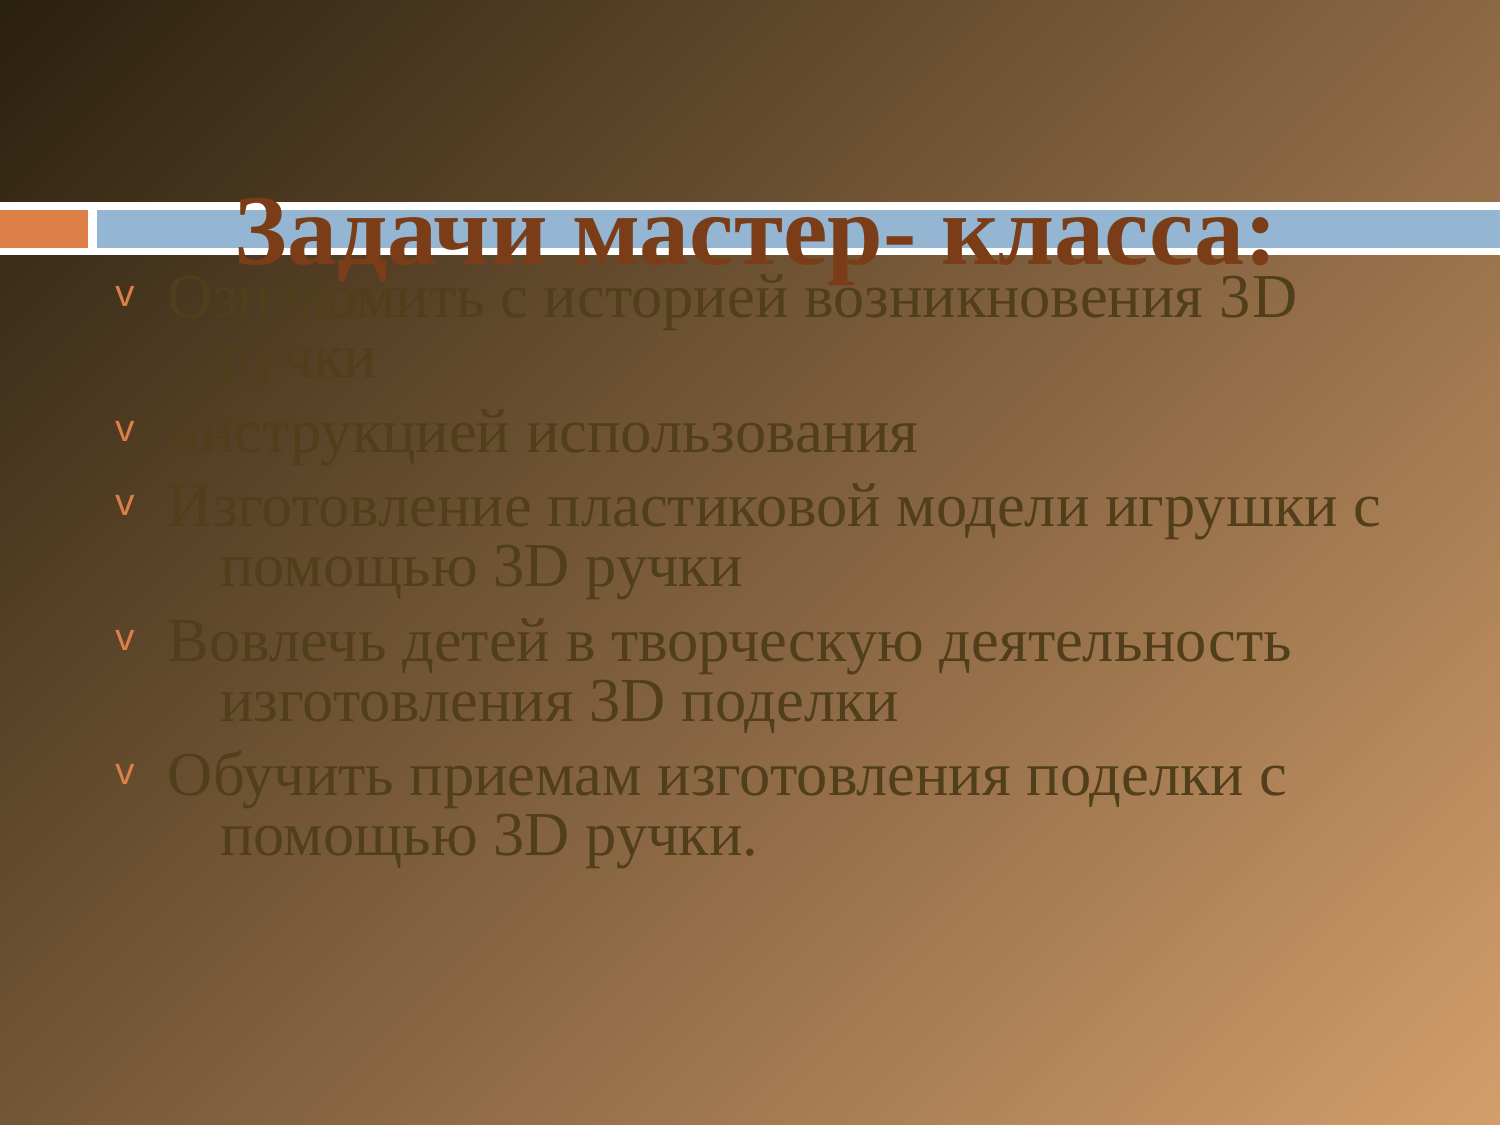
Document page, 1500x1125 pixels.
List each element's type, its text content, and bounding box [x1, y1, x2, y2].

list Ознакомить с историей возникновения 3D ручки инструкцией использования Изготовление пластиковой модели игрушки с помощью 3D ручки Вовлечь детей в творческую деятельность изготовления 3D поделки Обучить приемам изготовления поделки с помощью 3D ручки. [100, 262, 1438, 1000]
title Задачи мастер- класса: [100, 37, 1438, 201]
